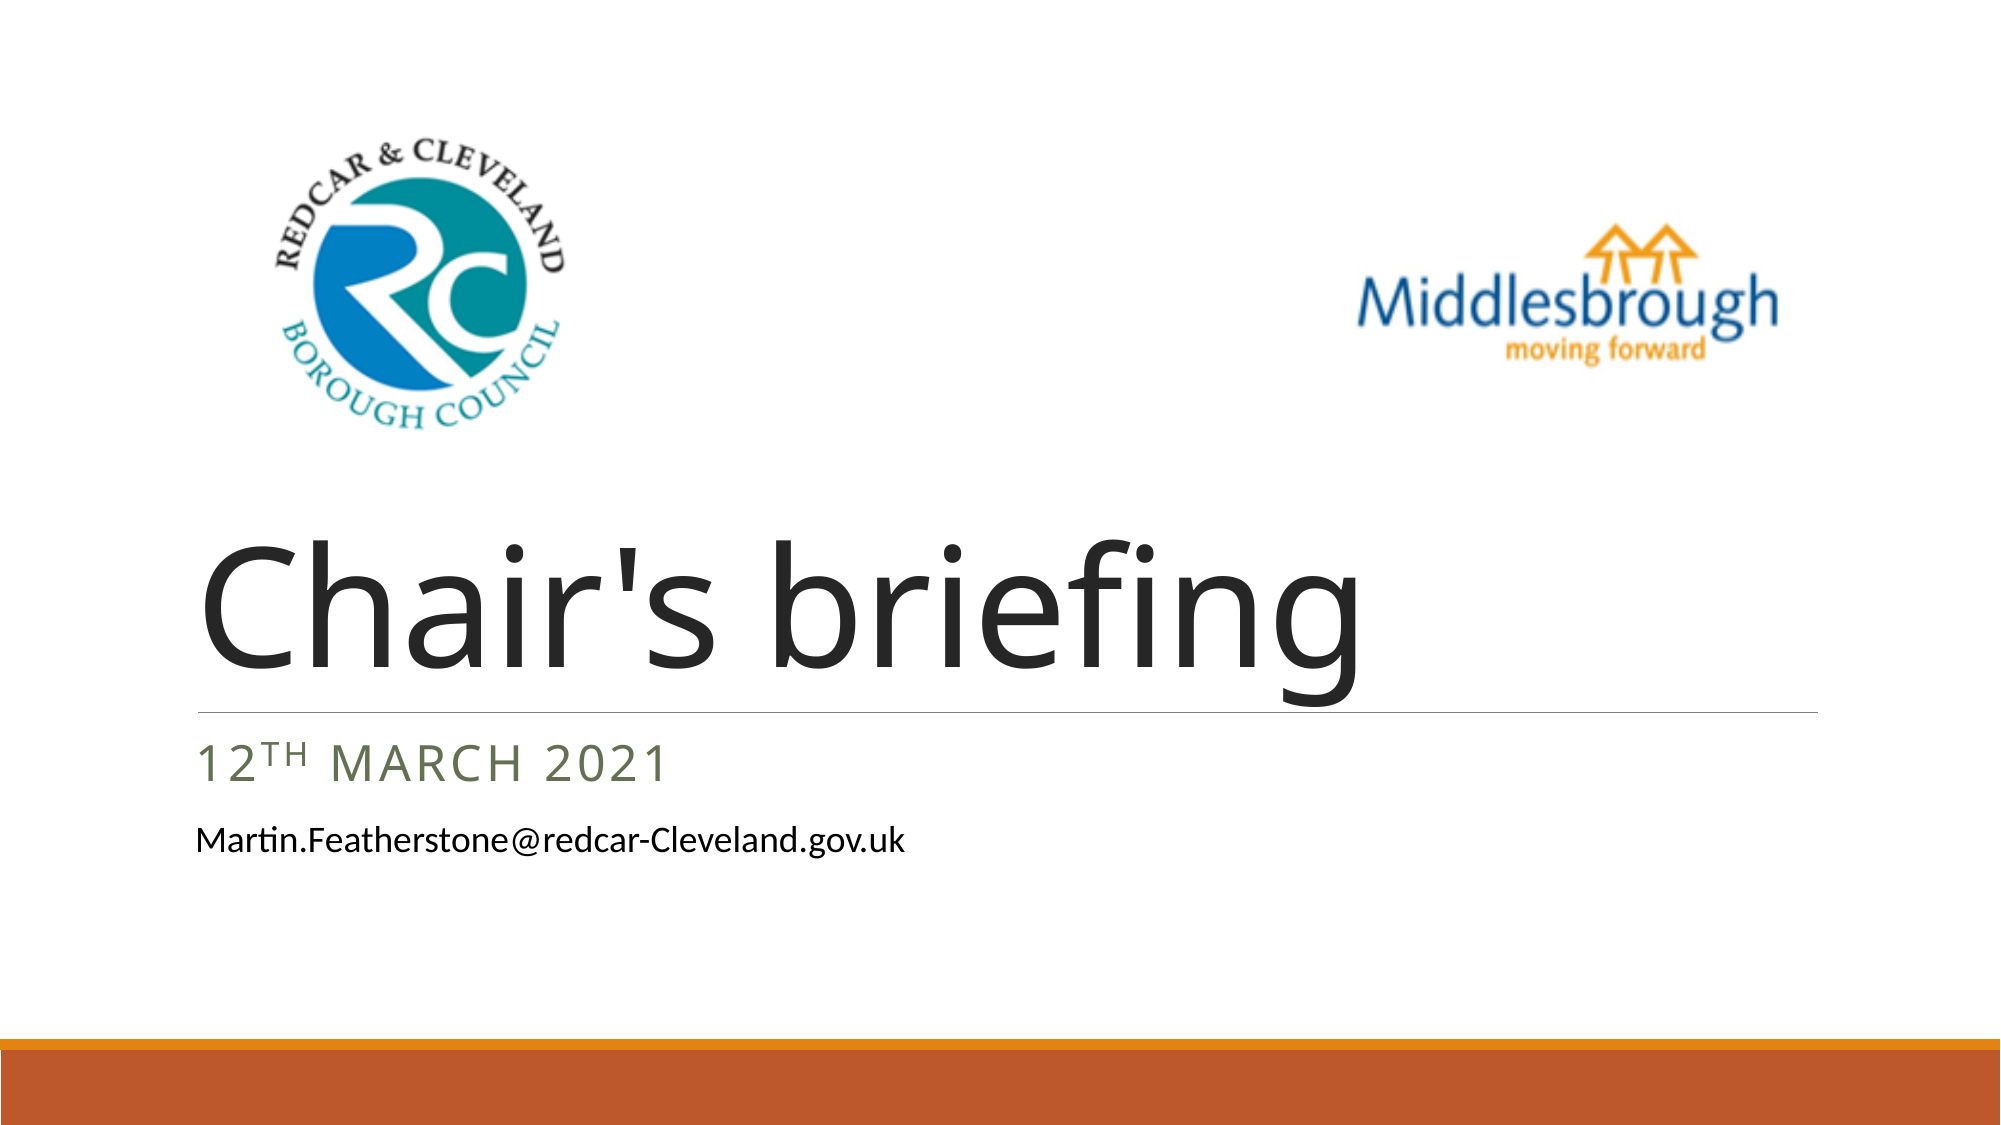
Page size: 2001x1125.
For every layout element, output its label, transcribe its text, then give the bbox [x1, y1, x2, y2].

subtitle 12th march 2021 [180, 730, 1831, 807]
picture [180, 124, 659, 444]
text_box Martin.Featherstone@redcar-Cleveland.gov.uk [180, 807, 1831, 914]
picture [1278, 176, 1831, 430]
title Chair's briefing [180, 124, 1831, 710]
